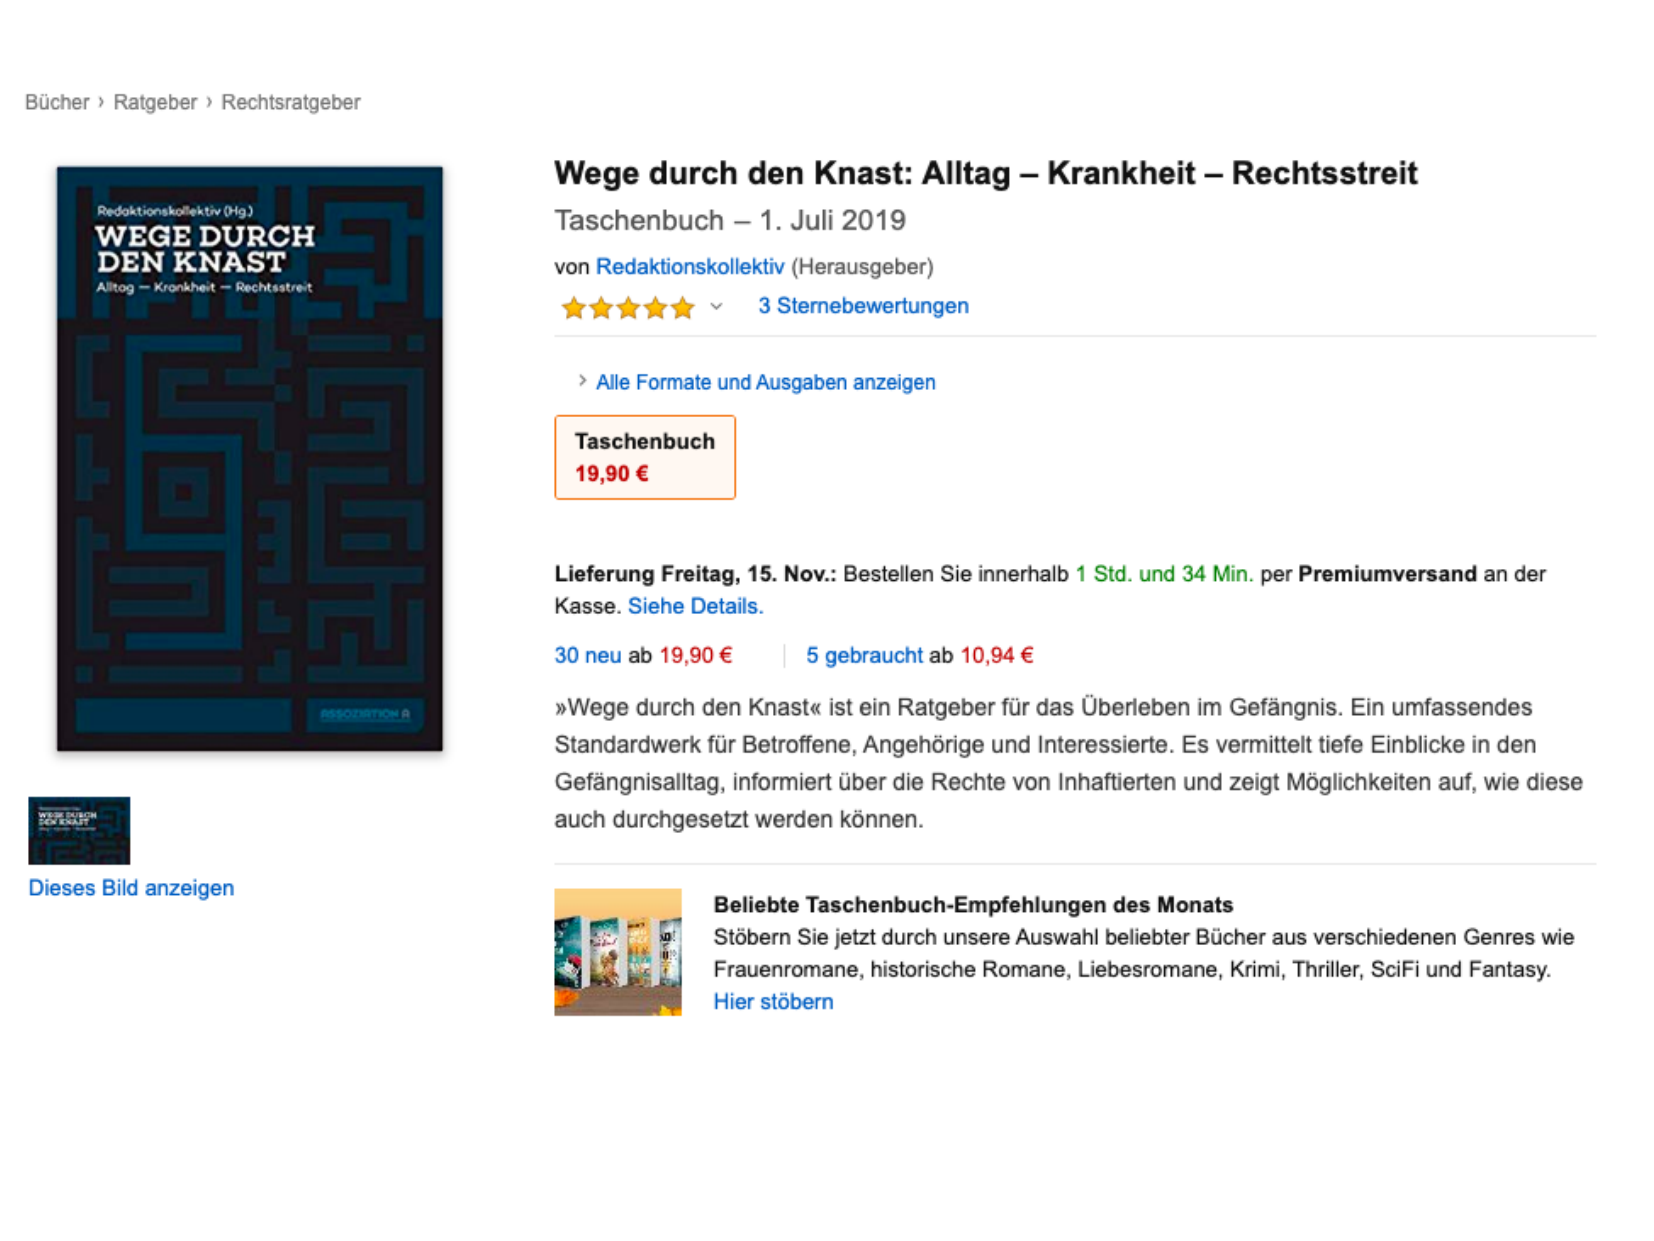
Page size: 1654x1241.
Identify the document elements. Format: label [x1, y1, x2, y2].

picture [5, 86, 1646, 1040]
